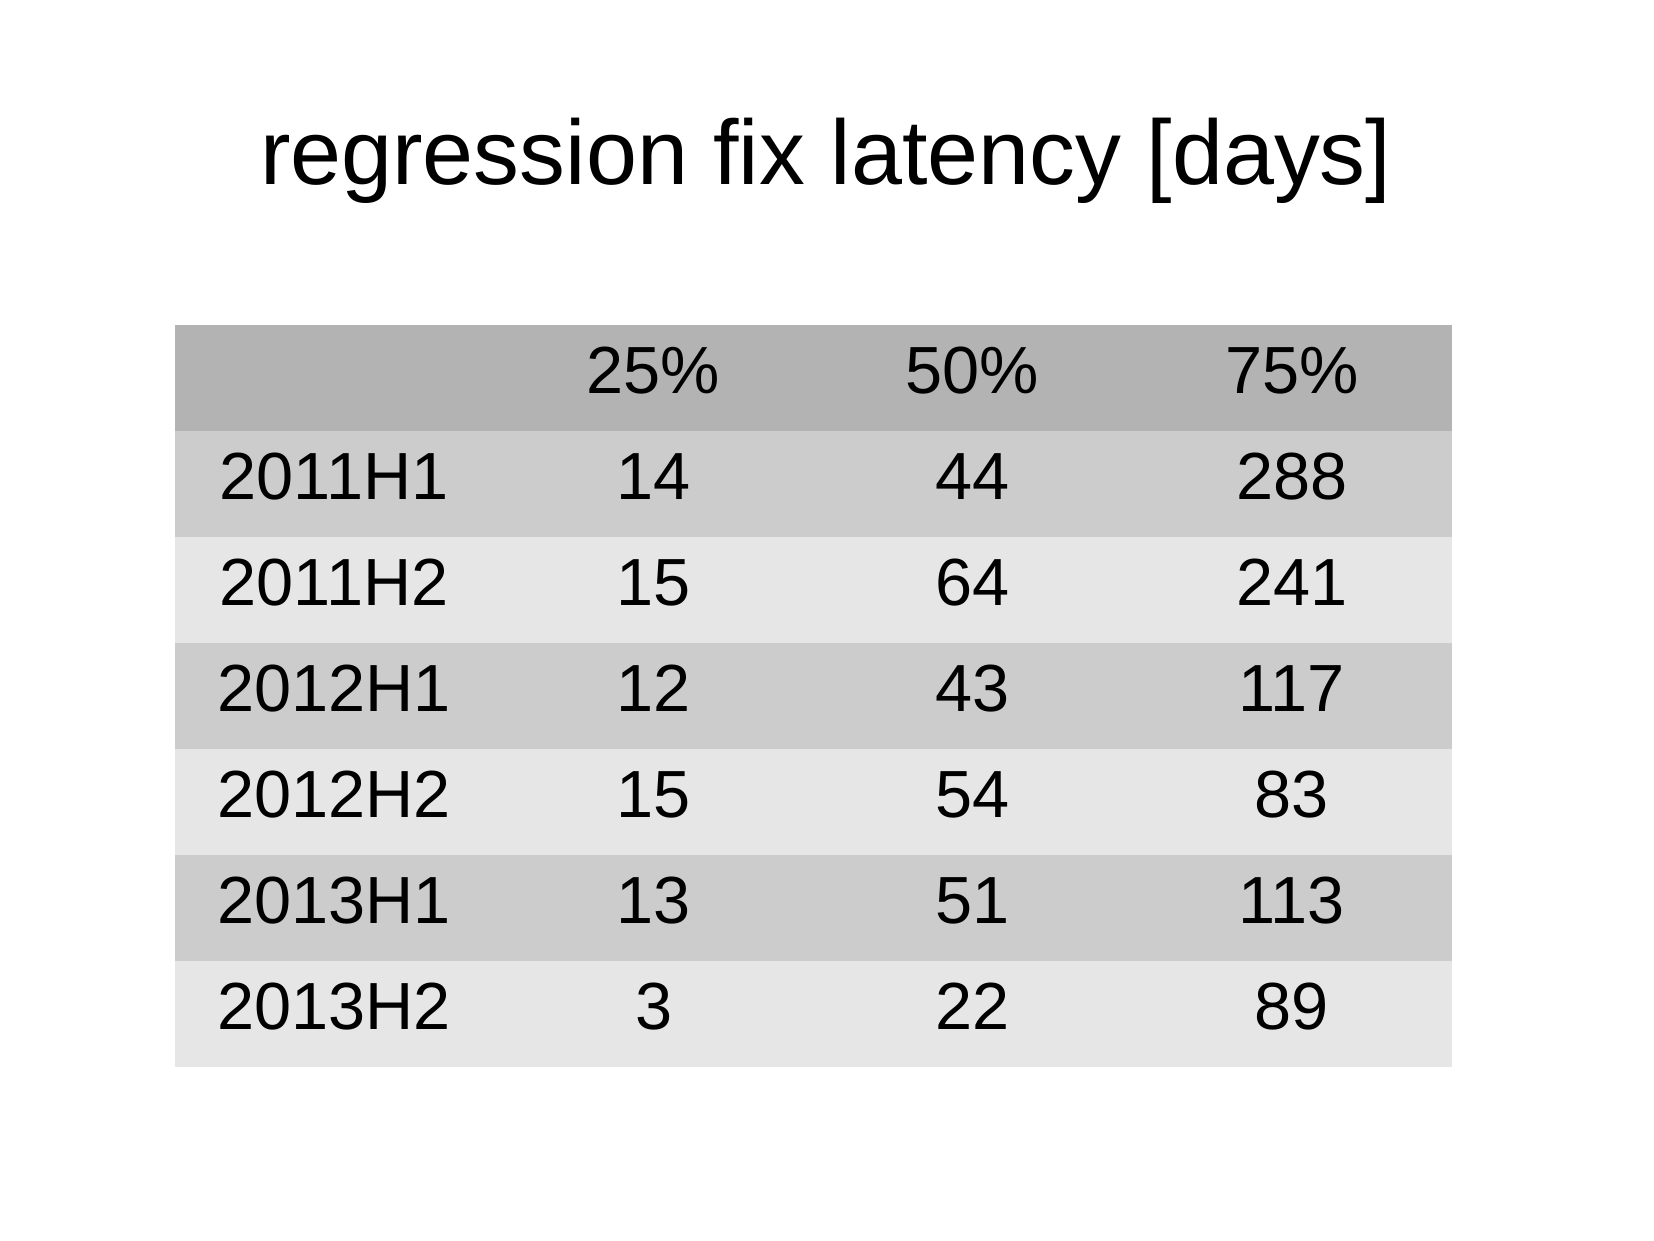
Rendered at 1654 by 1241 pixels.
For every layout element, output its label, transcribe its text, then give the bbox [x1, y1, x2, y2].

table_cell 113 [1132, 855, 1452, 961]
table_cell 2011H1 [175, 431, 494, 537]
table_cell 14 [494, 431, 813, 537]
table_cell 2013H2 [175, 961, 494, 1067]
table_cell 43 [813, 643, 1132, 749]
table_cell 54 [813, 749, 1132, 855]
table_header 25% [494, 325, 813, 431]
table_cell 89 [1132, 961, 1452, 1067]
table_cell 13 [494, 855, 813, 961]
table_cell 64 [813, 537, 1132, 643]
table_cell 12 [494, 643, 813, 749]
table_cell 22 [813, 961, 1132, 1067]
table_cell 288 [1132, 431, 1452, 537]
table_cell 2011H2 [175, 537, 494, 643]
table_cell 15 [494, 537, 813, 643]
table_cell 241 [1132, 537, 1452, 643]
table_cell 117 [1132, 643, 1452, 749]
table_cell 3 [494, 961, 813, 1067]
table_cell 2013H1 [175, 855, 494, 961]
table_cell 83 [1132, 749, 1452, 855]
table_header 50% [813, 325, 1132, 431]
table_cell 2012H1 [175, 643, 494, 749]
table_cell 15 [494, 749, 813, 855]
table_cell 44 [813, 431, 1132, 537]
table_cell 51 [813, 855, 1132, 961]
table_cell 2012H2 [175, 749, 494, 855]
title regression fix latency [days] [82, 49, 1571, 257]
table_header 75% [1132, 325, 1452, 431]
table_header [175, 325, 494, 431]
